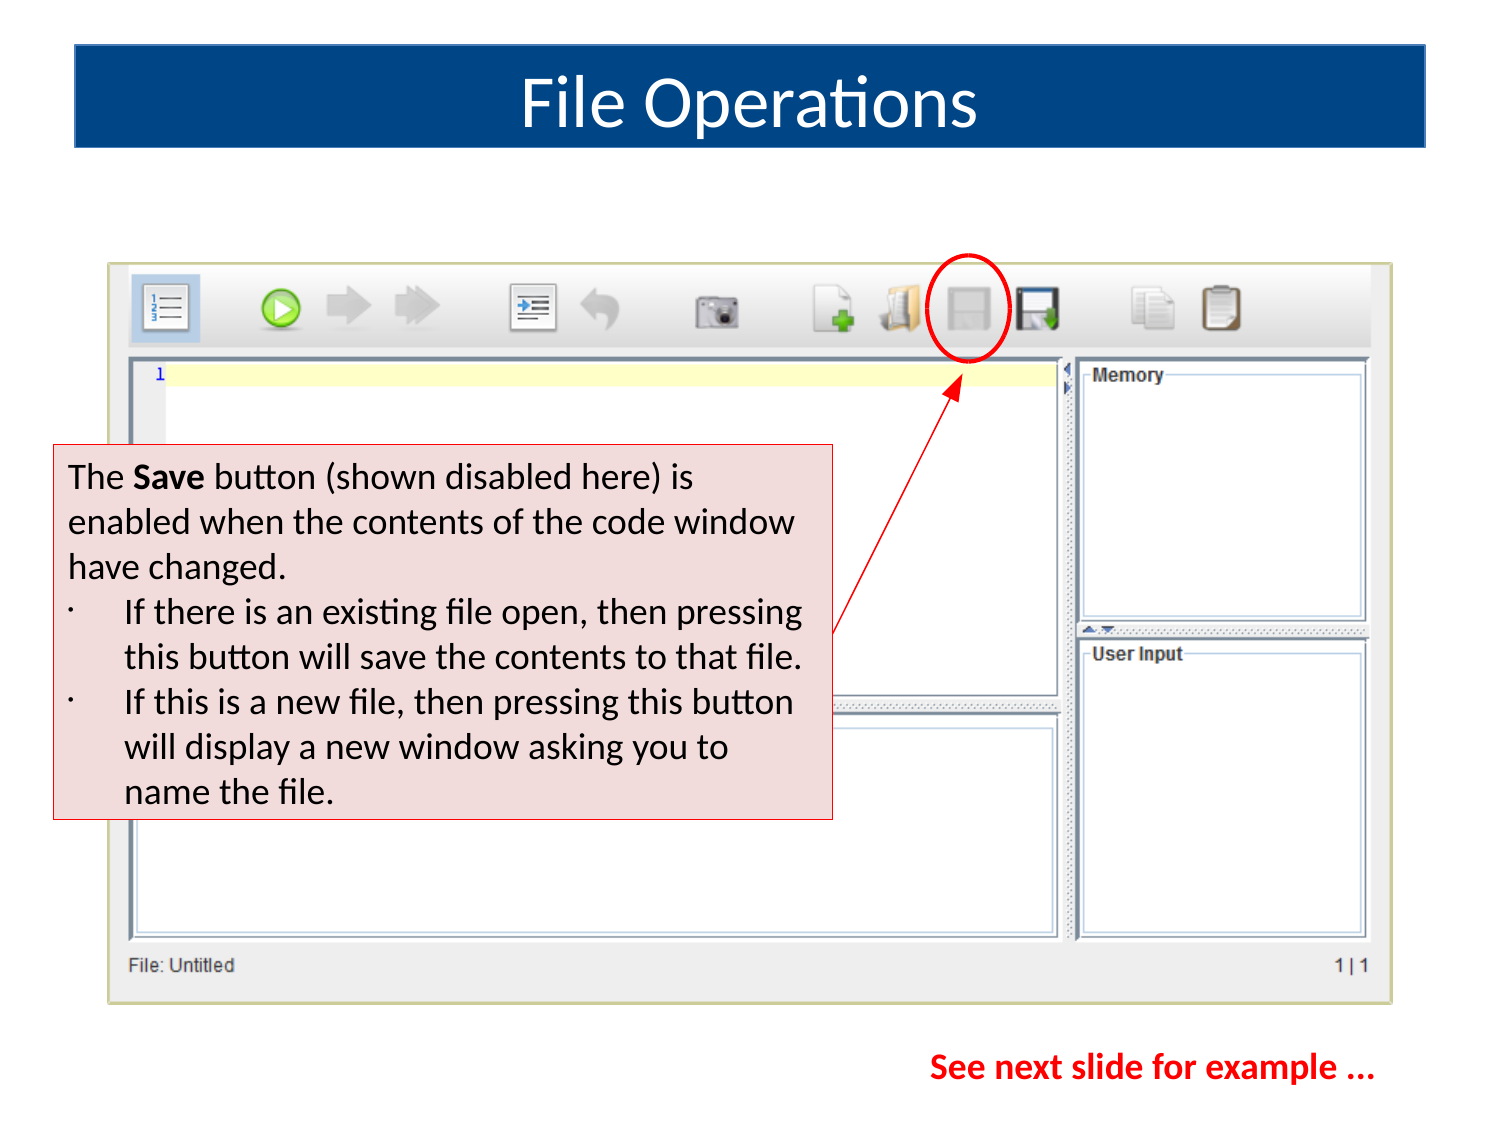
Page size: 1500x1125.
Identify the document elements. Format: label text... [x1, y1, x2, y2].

title File Operations [75, 45, 1425, 148]
text_box See next slide for example ... [915, 1034, 1412, 1095]
picture [930, 262, 1007, 359]
text_box The Save button (shown disabled here) is enabled when the contents of the code window have changed. If there is an existing file open, then pressing this button will save the contents to that file. If this is a new file, then pressing this button will display a new window asking you to name the file. [53, 444, 833, 820]
picture [107, 262, 1393, 1005]
